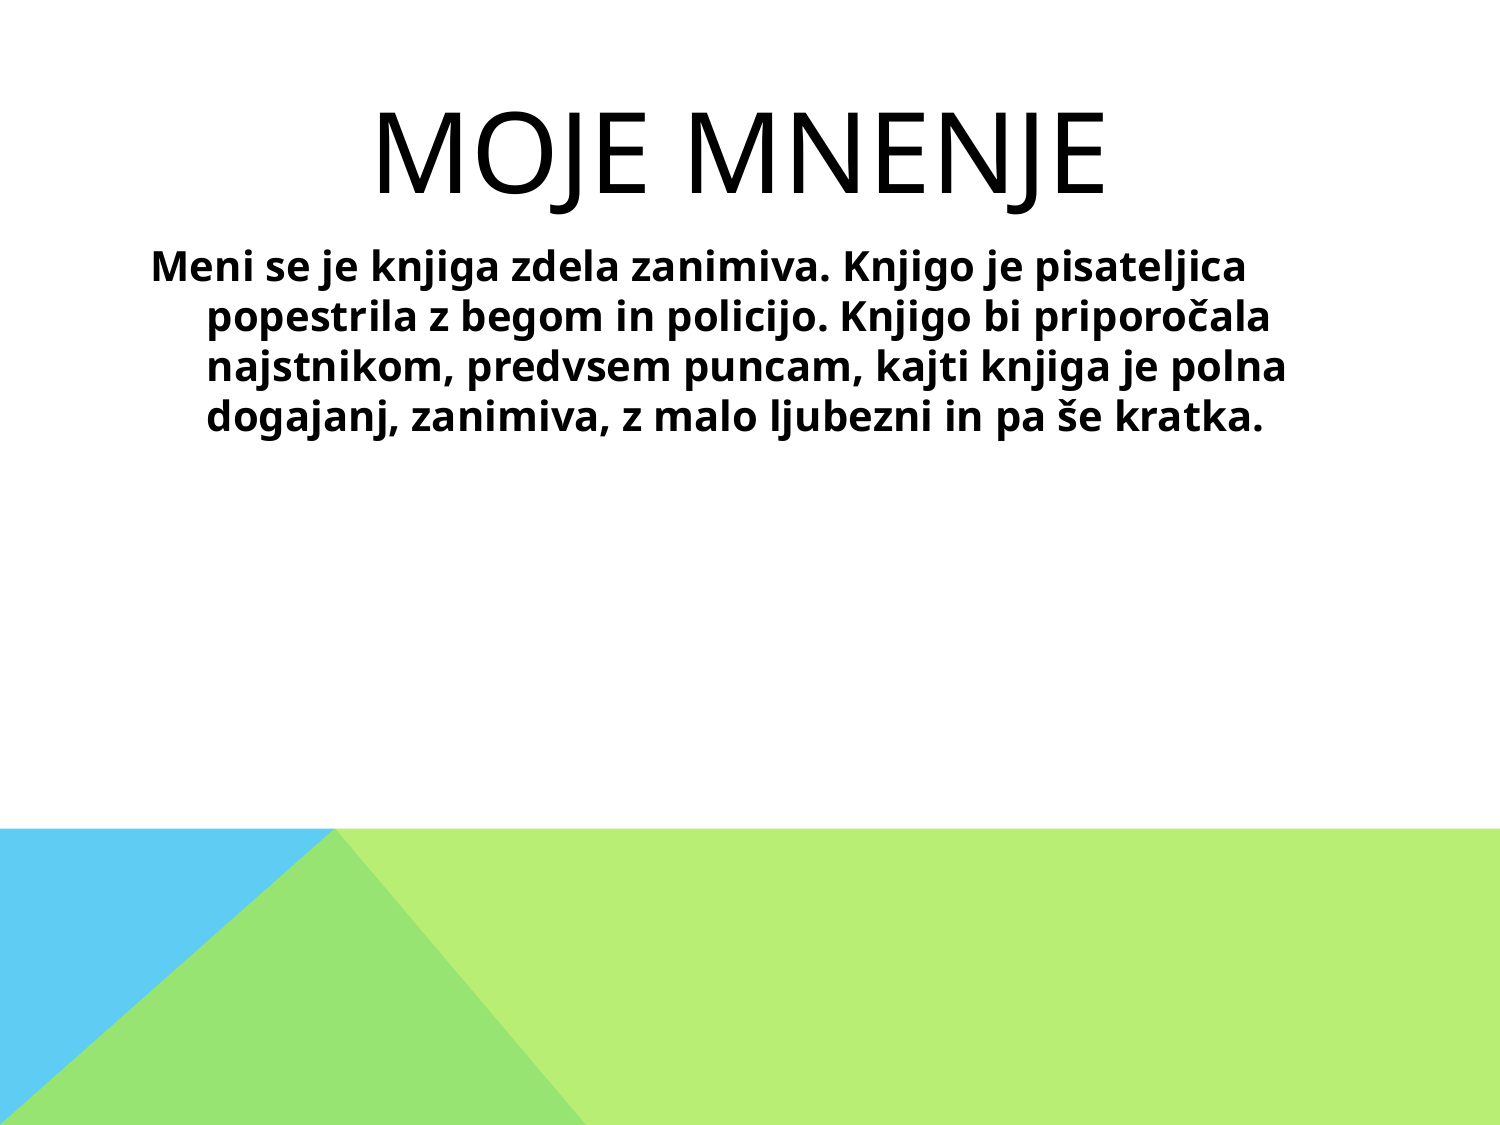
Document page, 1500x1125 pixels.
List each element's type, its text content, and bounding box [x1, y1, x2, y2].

title MOJE MNENJE [64, 54, 1415, 243]
list Meni se je knjiga zdela zanimiva. Knjigo je pisateljica popestrila z begom in policijo. Knjigo bi priporočala najstnikom, predvsem puncam, kajti knjiga je polna dogajanj, zanimiva, z malo ljubezni in pa še kratka. [135, 231, 1370, 819]
